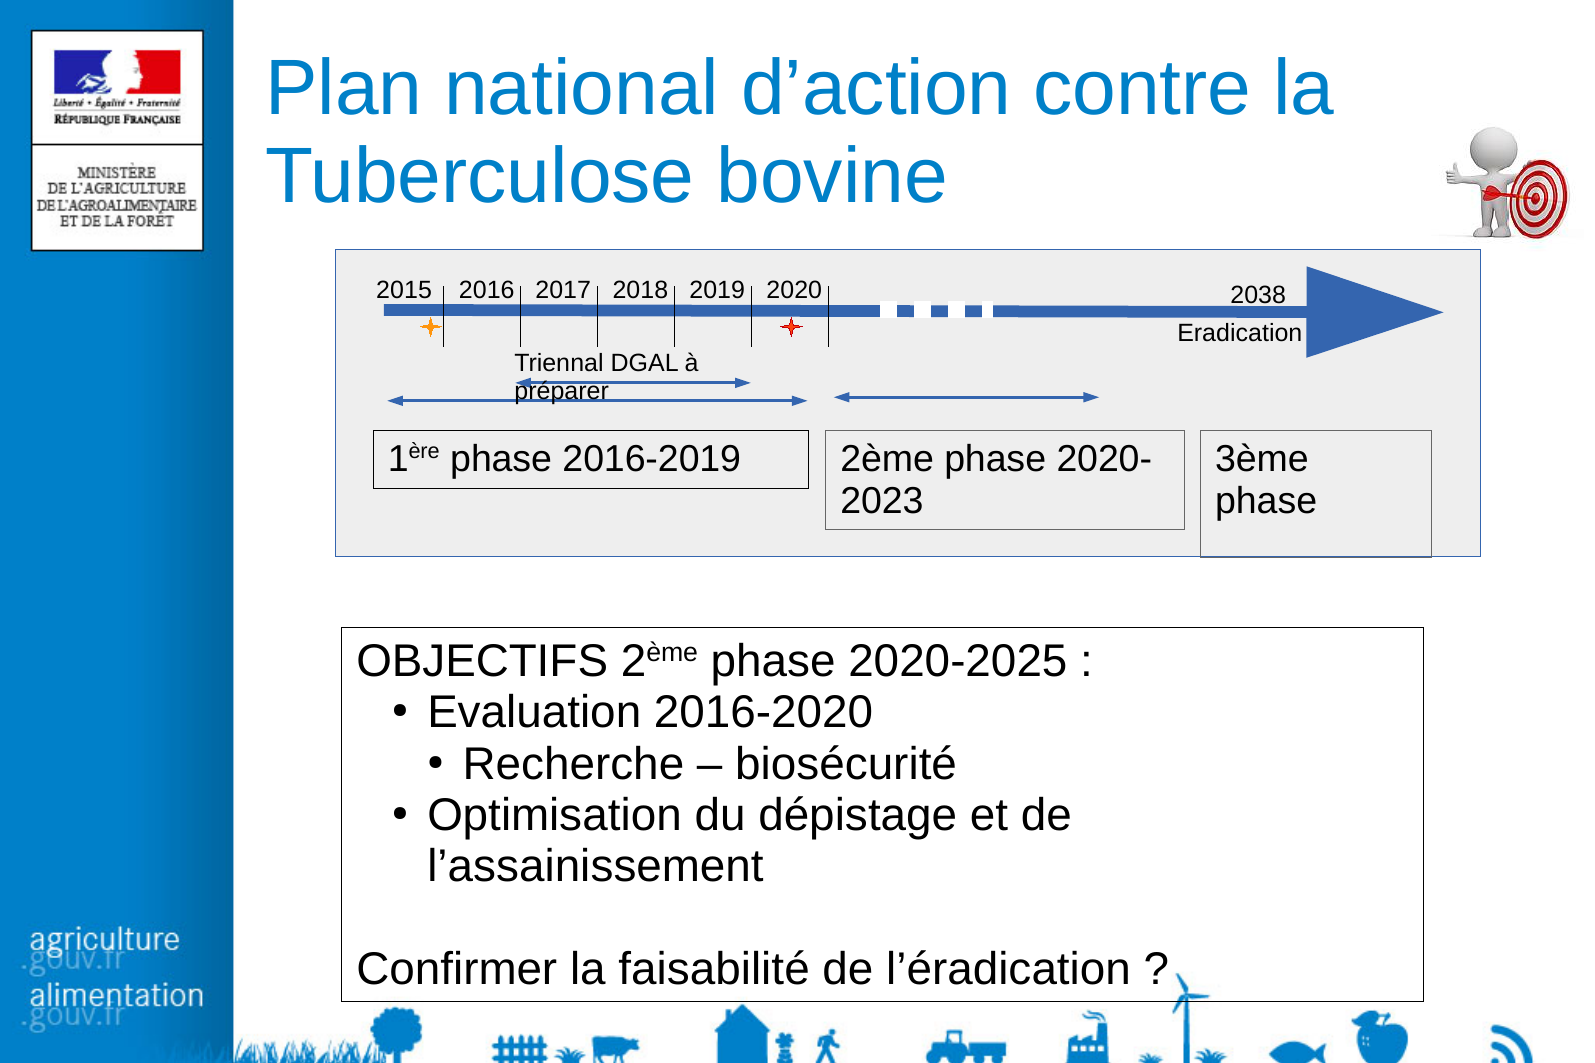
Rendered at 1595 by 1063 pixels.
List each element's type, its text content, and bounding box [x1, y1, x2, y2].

text_box 2ème phase 2020-2023 [825, 430, 1185, 530]
text_box [335, 249, 1481, 557]
text_box 2019 [674, 268, 751, 312]
text_box Triennal DGAL à préparer [499, 341, 809, 413]
text_box 1ère phase 2016-2019 [373, 430, 809, 489]
text_box 2018 [597, 268, 674, 312]
text_box 2020 [751, 268, 855, 312]
text_box OBJECTIFS 2ème phase 2020-2025 : Evaluation 2016-2020 Recherche – biosécurité Optimisation du dépistage et de l’assainissement Confirmer la faisabilité de l’éradication ? [341, 627, 1424, 1002]
text_box 2016 [444, 268, 520, 312]
text_box 2017 [520, 268, 597, 312]
text_box 2038 [1215, 272, 1304, 311]
text_box 2015 [361, 268, 444, 312]
text_box 3ème phase [1200, 430, 1432, 558]
title Plan national d’action contre la Tuberculose bovine [265, 42, 1536, 220]
picture [0, 0, 1595, 1063]
text_box Eradication [1162, 311, 1327, 354]
